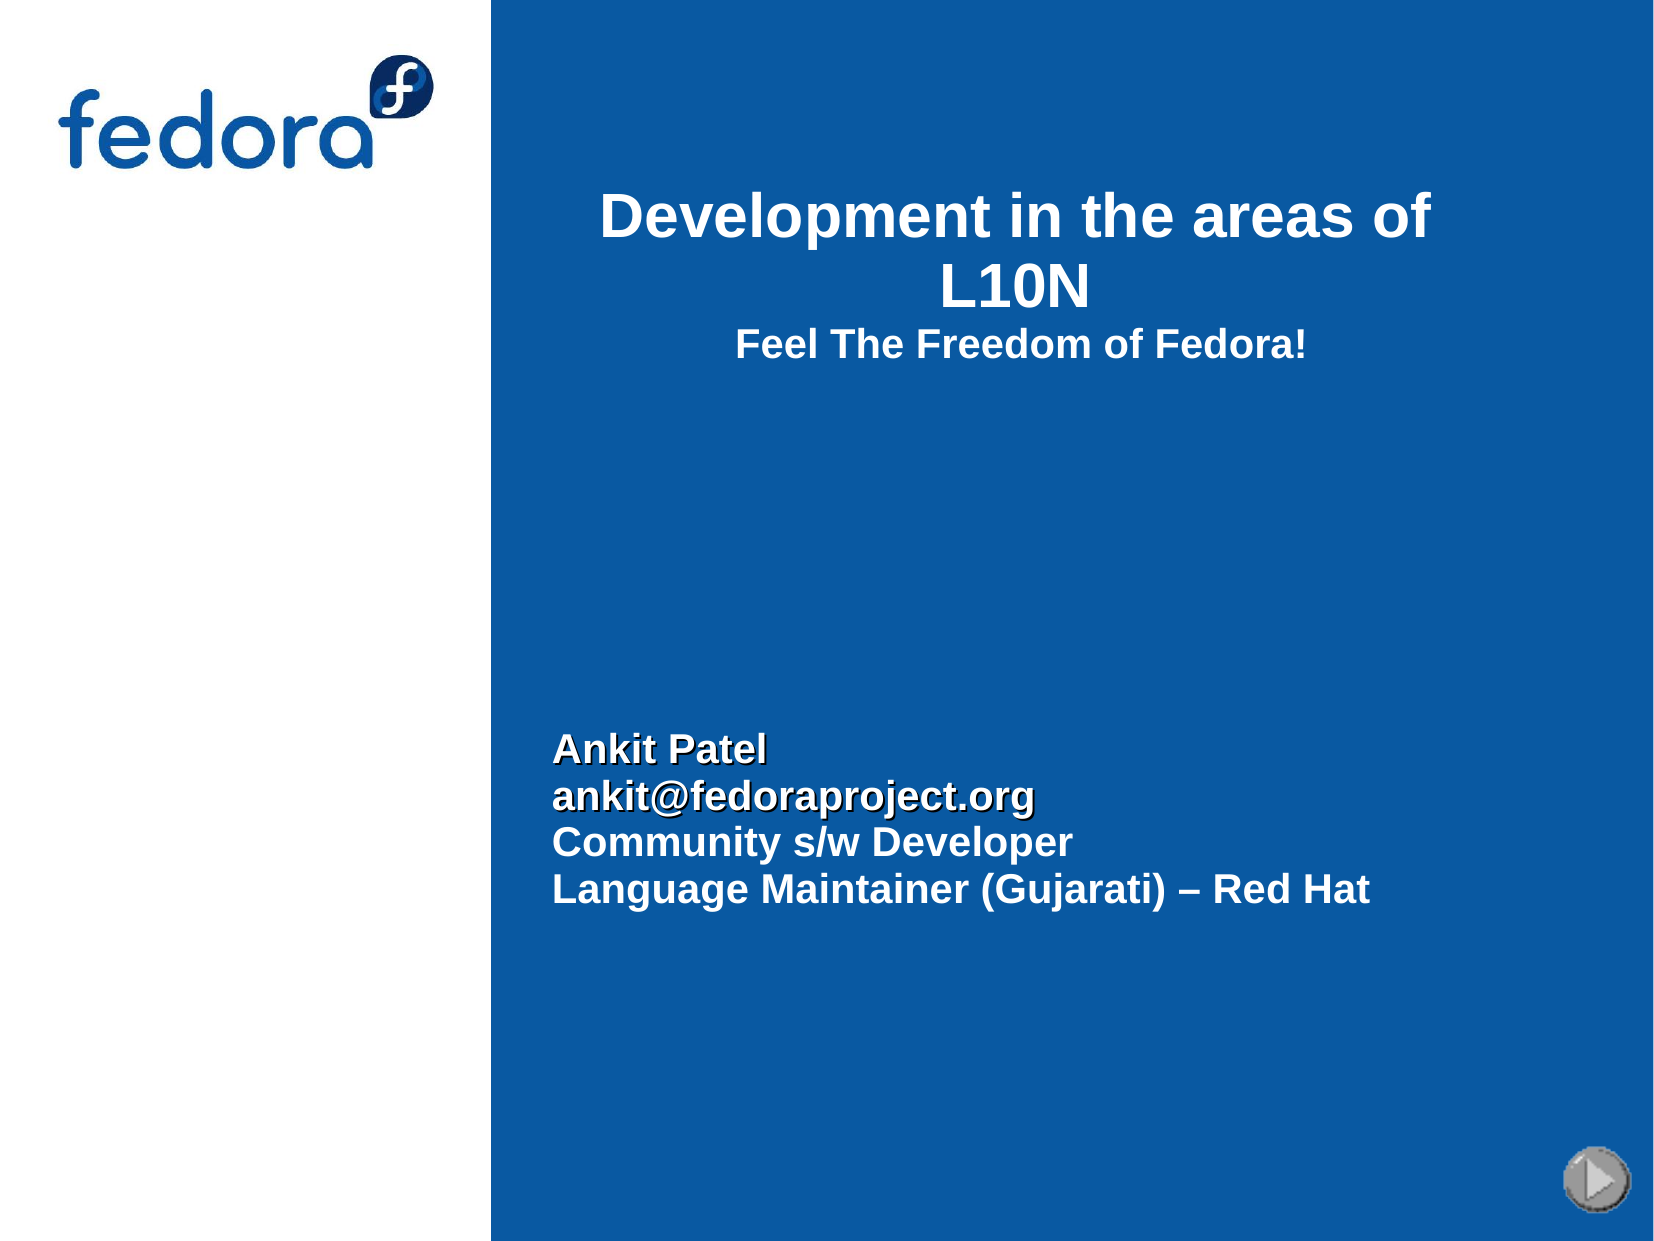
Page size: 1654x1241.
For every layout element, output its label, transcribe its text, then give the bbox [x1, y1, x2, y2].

text_box Development in the areas of L10N Feel The Freedom of Fedora! Ankit Patel ankit@fedoraproject.org Community s/w Developer Language Maintainer (Gujarati) – Red Hat [537, 104, 1495, 1228]
picture [491, 0, 1654, 1241]
picture [47, 44, 440, 180]
